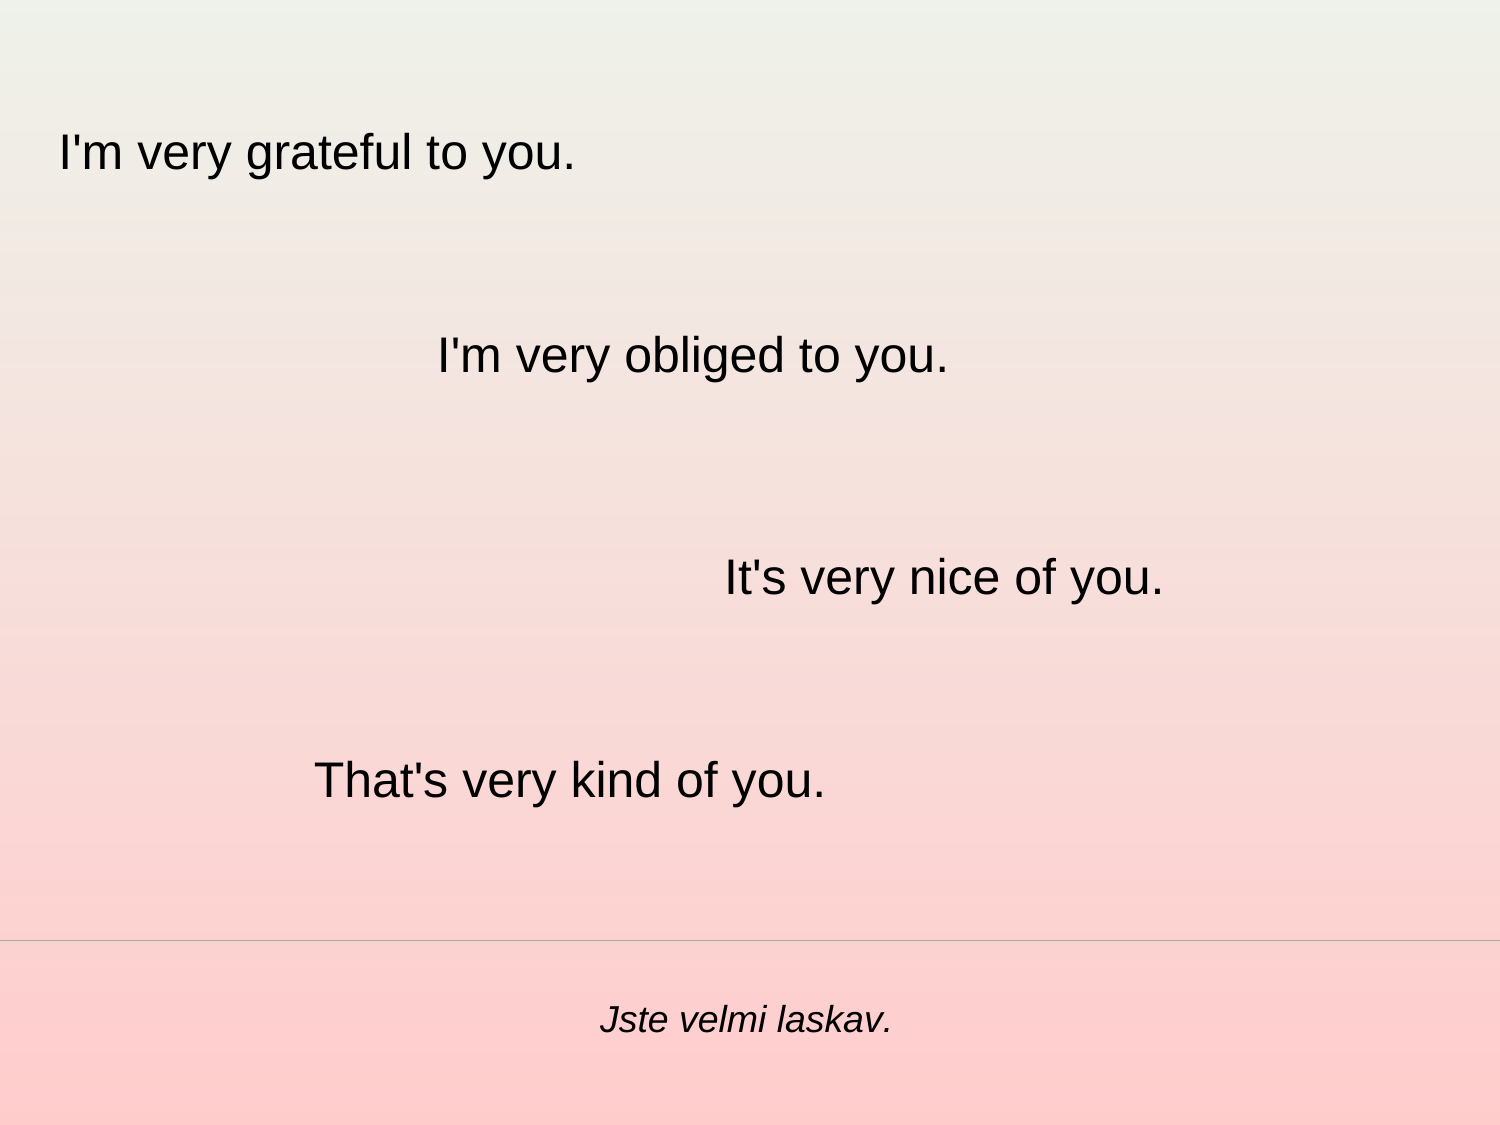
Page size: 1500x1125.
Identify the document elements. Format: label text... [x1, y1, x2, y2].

text_box I'm very grateful to you. [43, 111, 593, 188]
text_box Jste velmi laskav. [585, 987, 909, 1049]
text_box I'm very obliged to you. [422, 314, 965, 390]
text_box It's very nice of you. [709, 537, 1180, 613]
text_box That's very kind of you. [299, 739, 842, 816]
